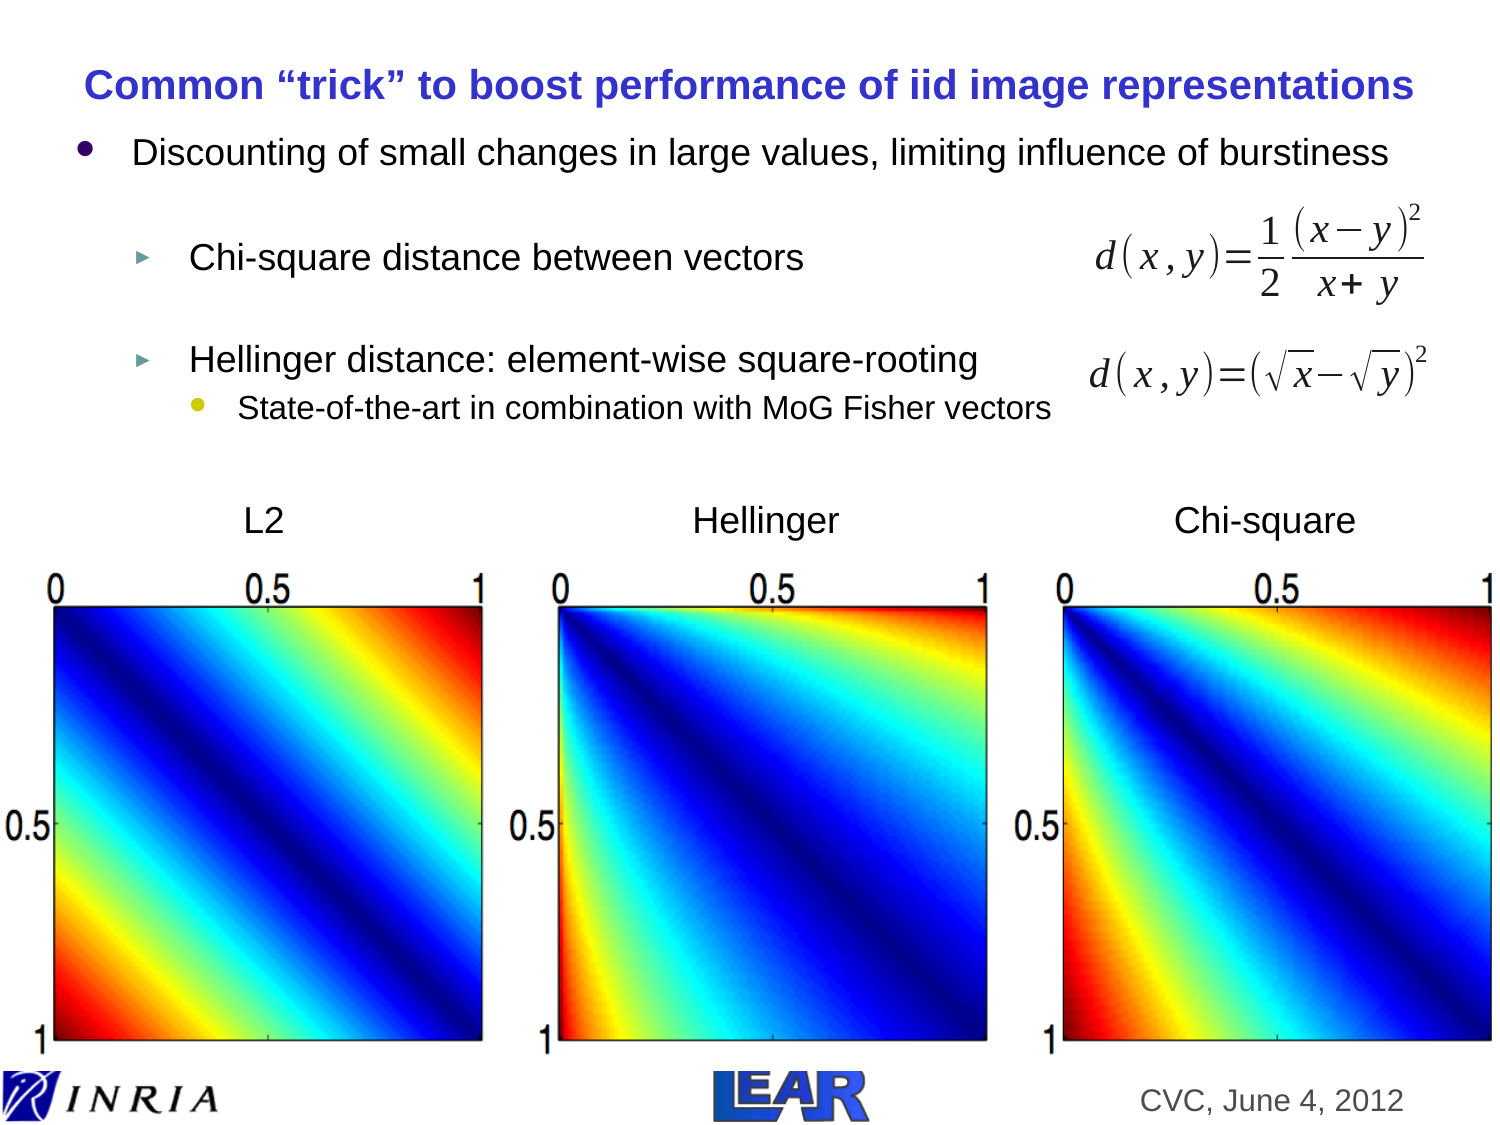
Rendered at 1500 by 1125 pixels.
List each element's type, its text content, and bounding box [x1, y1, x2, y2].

chart [1081, 341, 1435, 401]
chart [1087, 199, 1431, 307]
picture [0, 565, 1500, 1125]
list Discounting of small changes in large values, limiting influence of burstiness Chi-square distance between vectors Hellinger distance: element-wise square-rooting State-of-the-art in combination with MoG Fisher vectors L2 Hellinger Chi-square [75, 131, 1426, 565]
title Common “trick” to boost performance of iid image representations [51, 46, 1459, 123]
